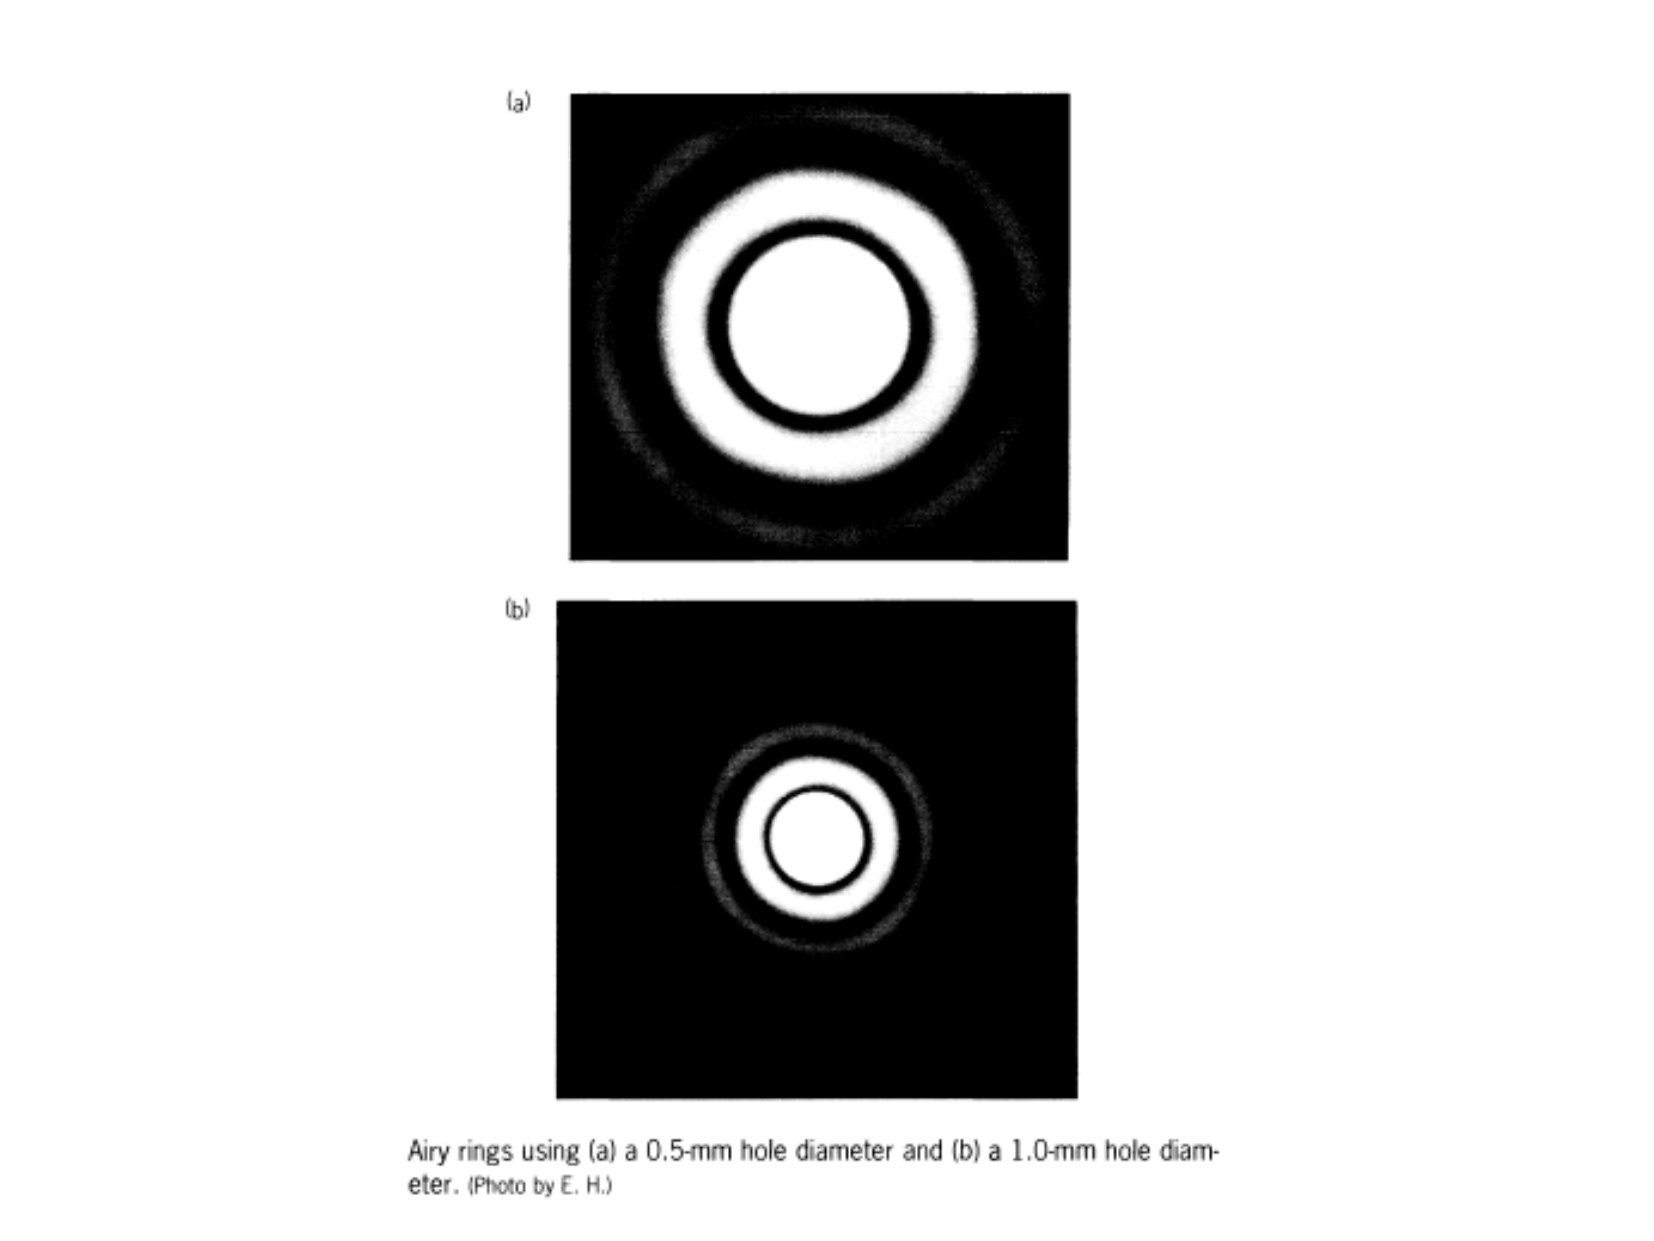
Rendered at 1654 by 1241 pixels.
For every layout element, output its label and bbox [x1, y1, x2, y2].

picture [337, 37, 1294, 1238]
